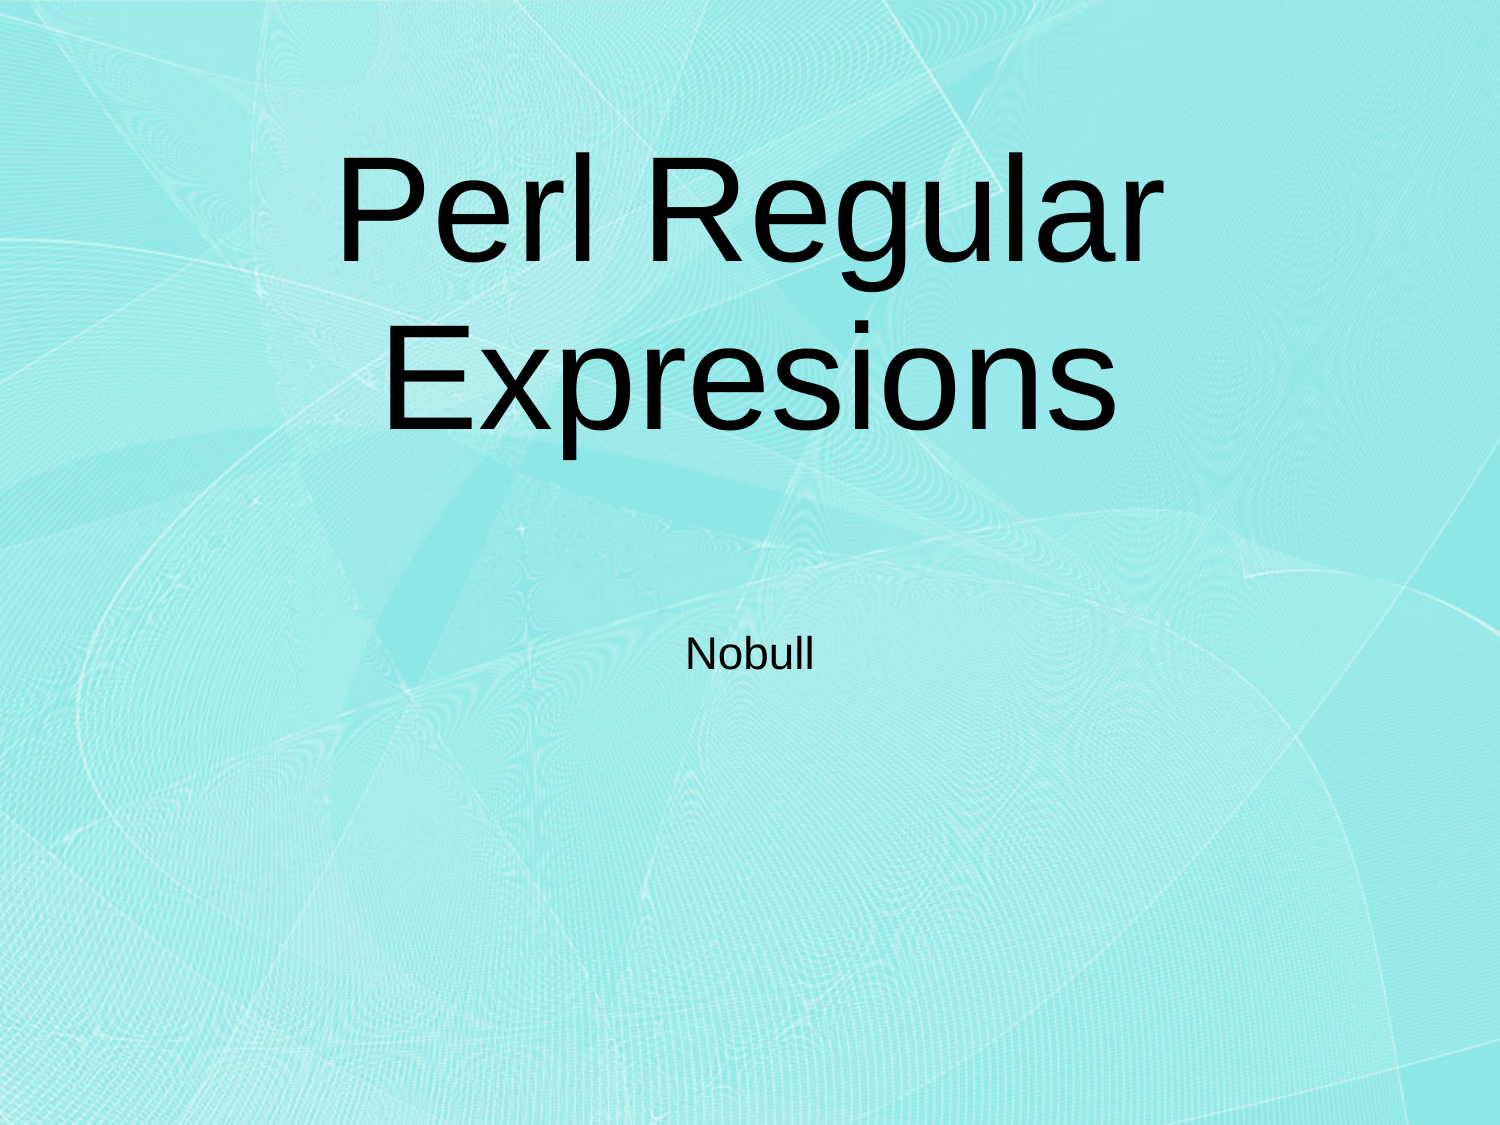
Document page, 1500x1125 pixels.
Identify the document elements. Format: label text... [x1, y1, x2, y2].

title Perl Regular Expresions Nobull [112, 118, 1388, 688]
picture [0, 0, 1500, 1125]
